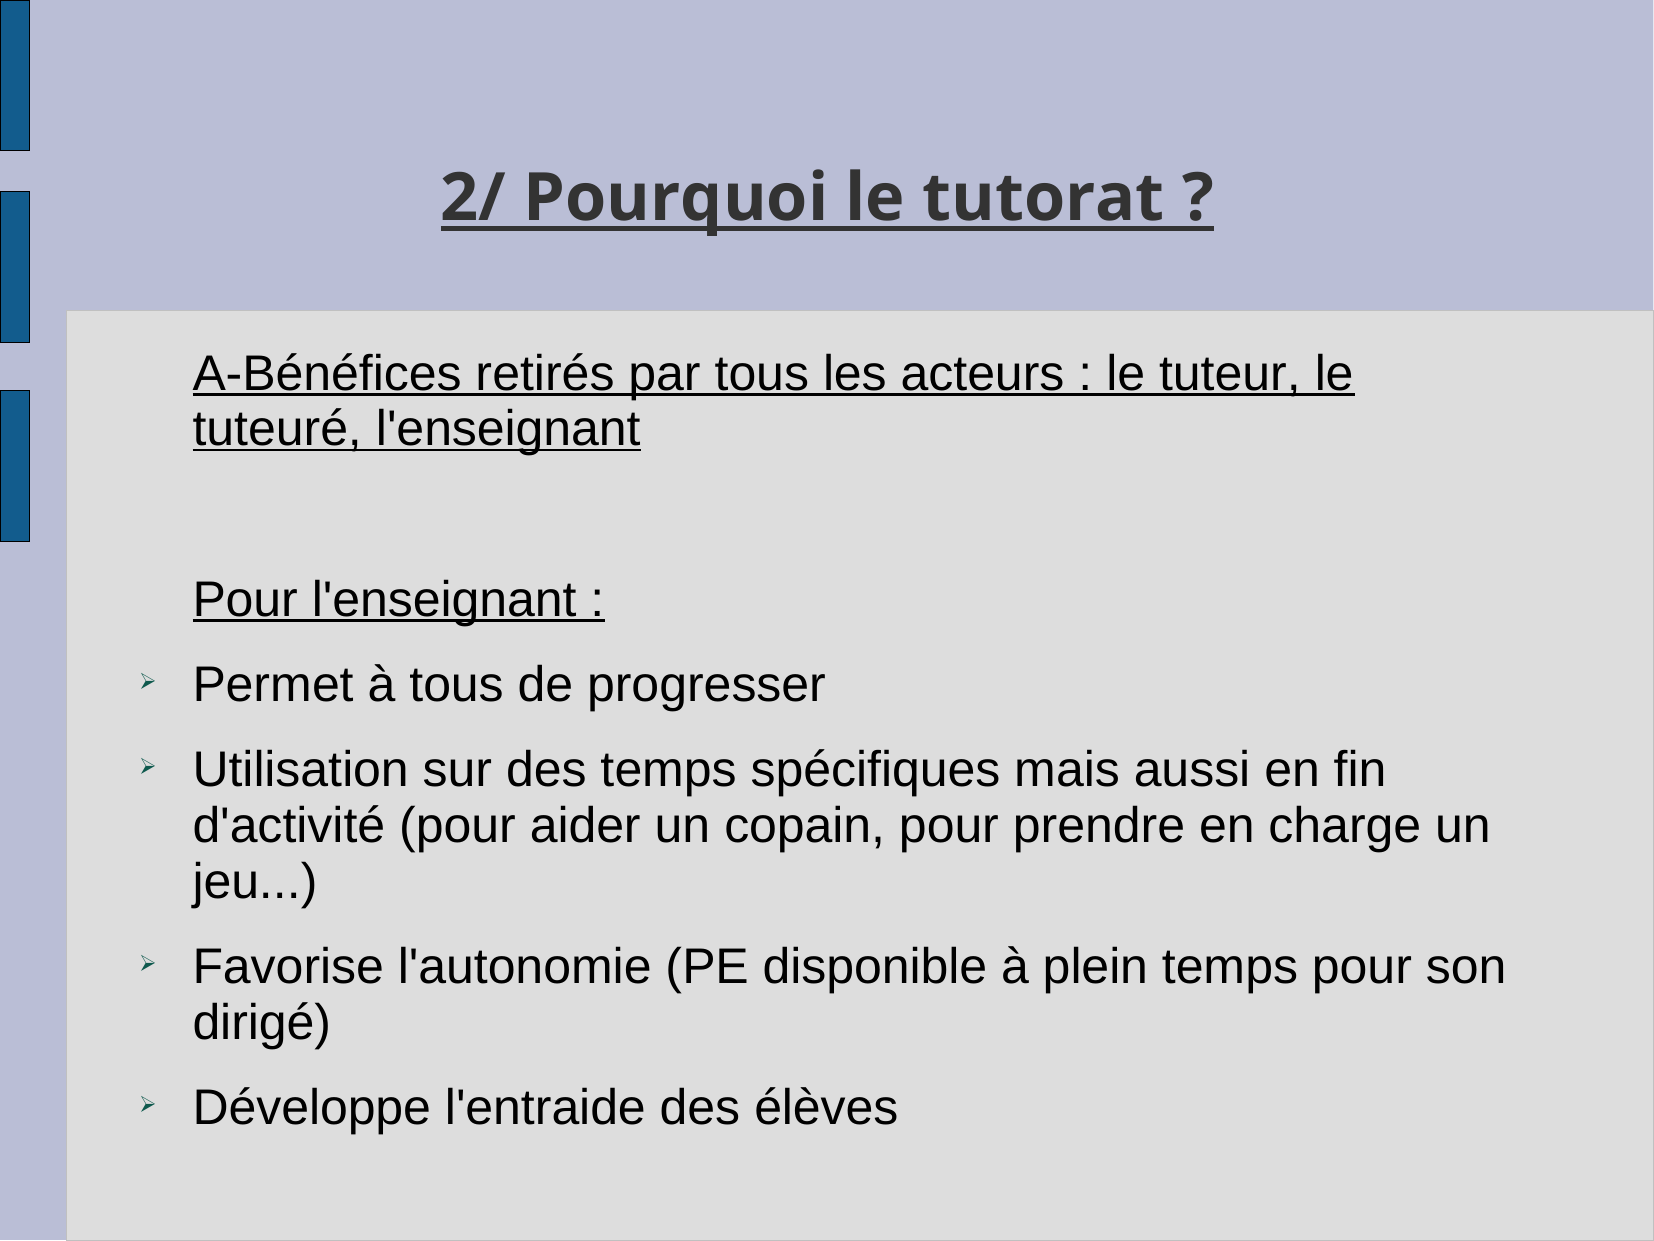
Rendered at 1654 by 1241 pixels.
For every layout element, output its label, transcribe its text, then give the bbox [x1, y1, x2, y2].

title 2/ Pourquoi le tutorat ? [121, 91, 1534, 299]
list A-Bénéfices retirés par tous les acteurs : le tuteur, le tuteuré, l'enseignant Pour l'enseignant : Permet à tous de progresser Utilisation sur des temps spécifiques mais aussi en fin d'activité (pour aider un copain, pour prendre en charge un jeu...) Favorise l'autonomie (PE disponible à plein temps pour son dirigé) Développe l'entraide des élèves [121, 344, 1534, 1136]
